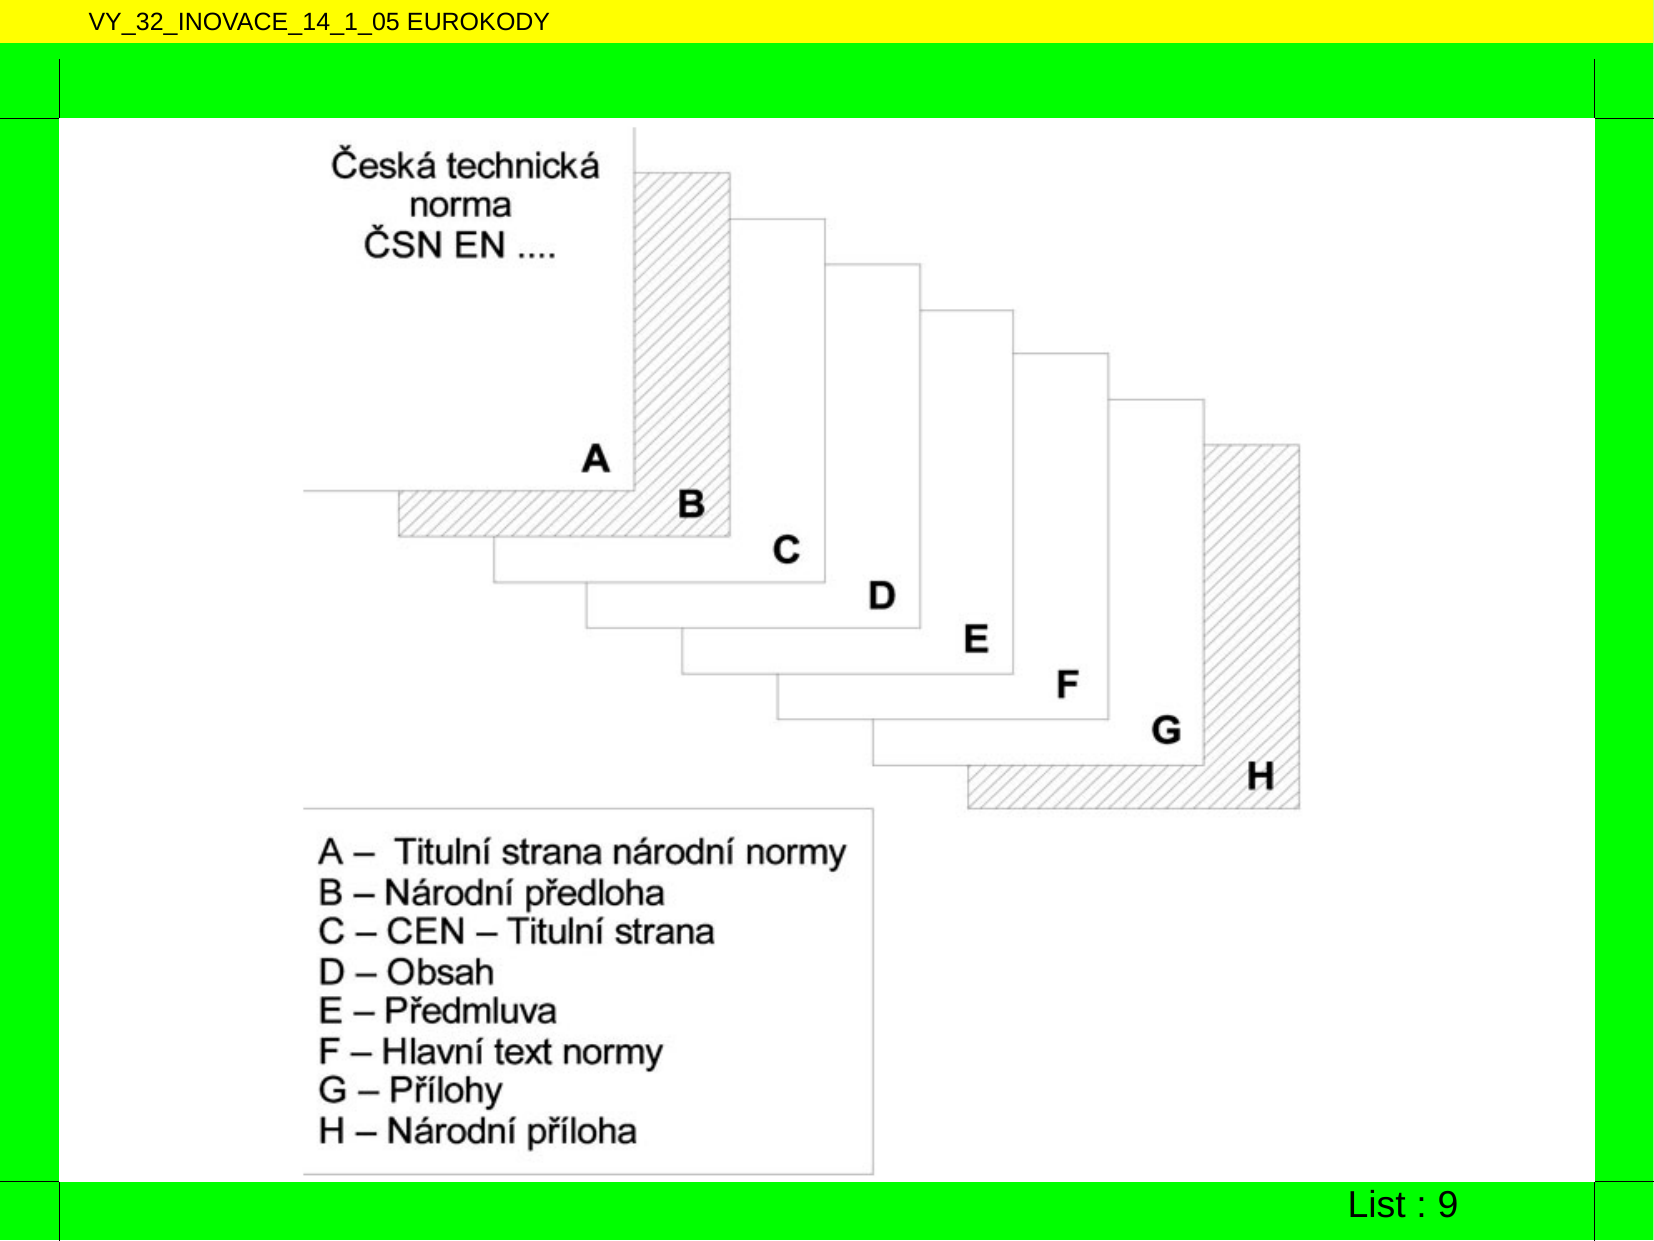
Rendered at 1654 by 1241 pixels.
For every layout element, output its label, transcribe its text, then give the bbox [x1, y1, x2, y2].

text_box List : <číslo> [1357, 1176, 1599, 1241]
picture [59, 118, 1595, 1182]
text_box VY_32_INOVACE_14_1_05 EUROKODY [0, 0, 1654, 43]
